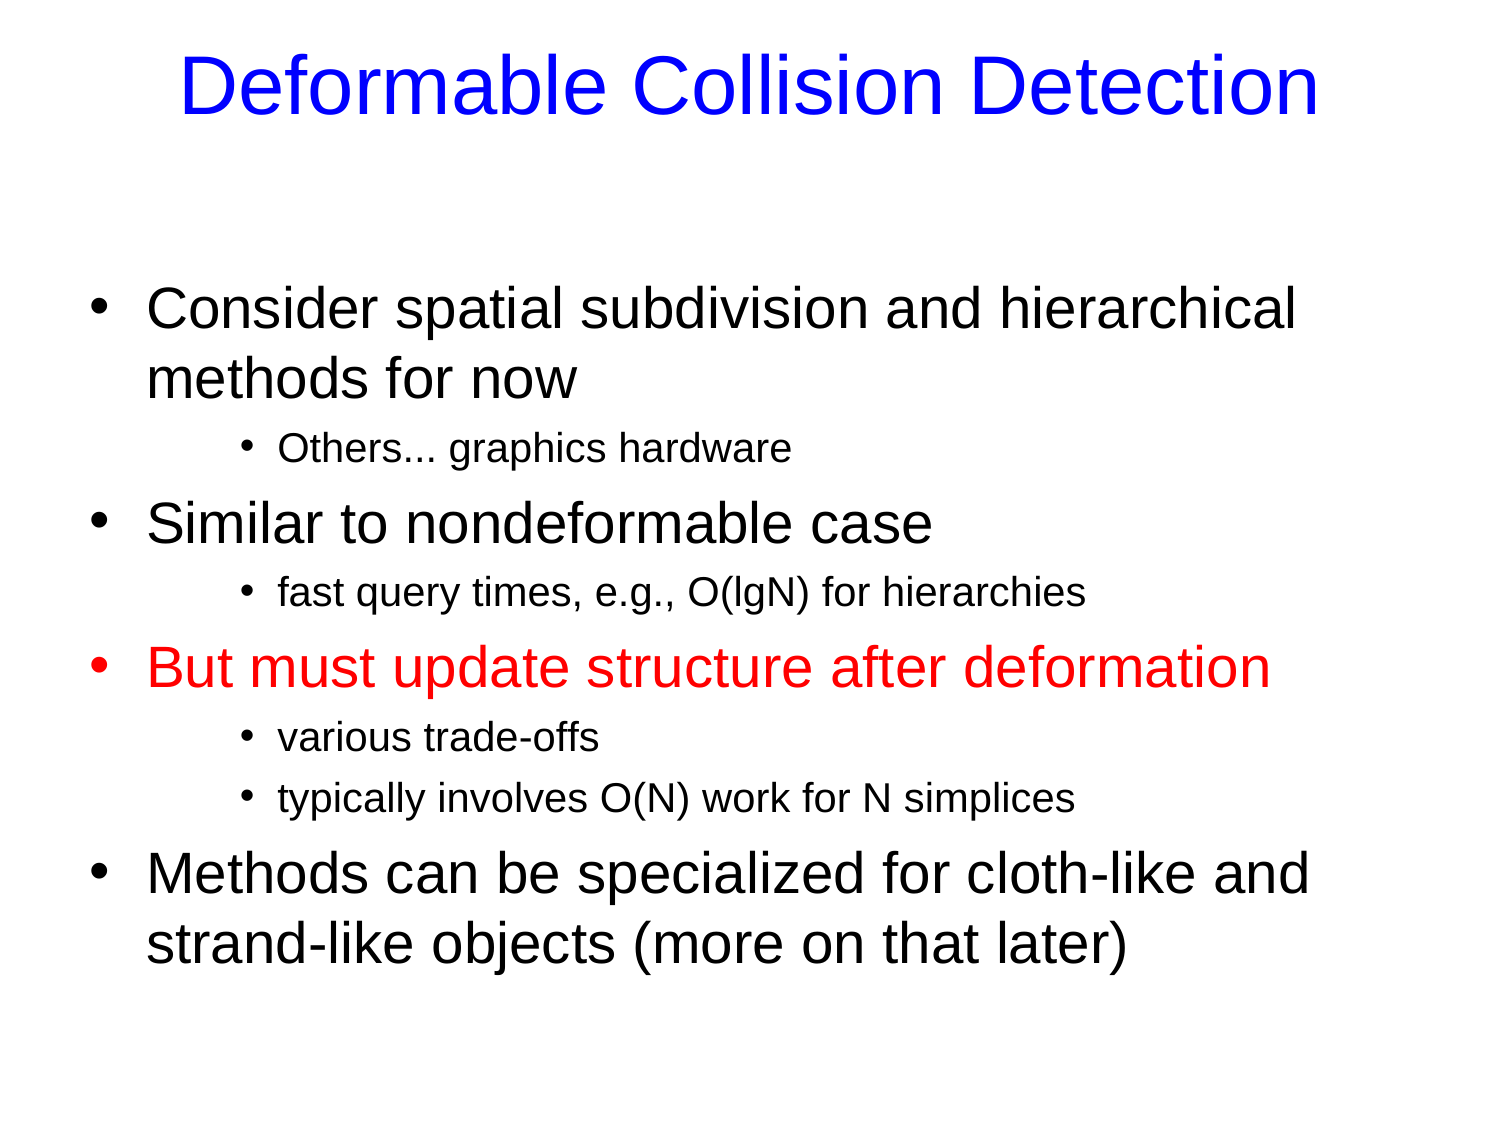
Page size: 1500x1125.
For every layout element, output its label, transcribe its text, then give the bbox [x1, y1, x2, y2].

list Consider spatial subdivision and hierarchical methods for now Others... graphics hardware Similar to nondeformable case fast query times, e.g., O(lgN) for hierarchies But must update structure after deformation various trade-offs typically involves O(N) work for N simplices Methods can be specialized for cloth-like and strand-like objects (more on that later) [75, 262, 1426, 1006]
title Deformable Collision Detection [75, 0, 1426, 163]
